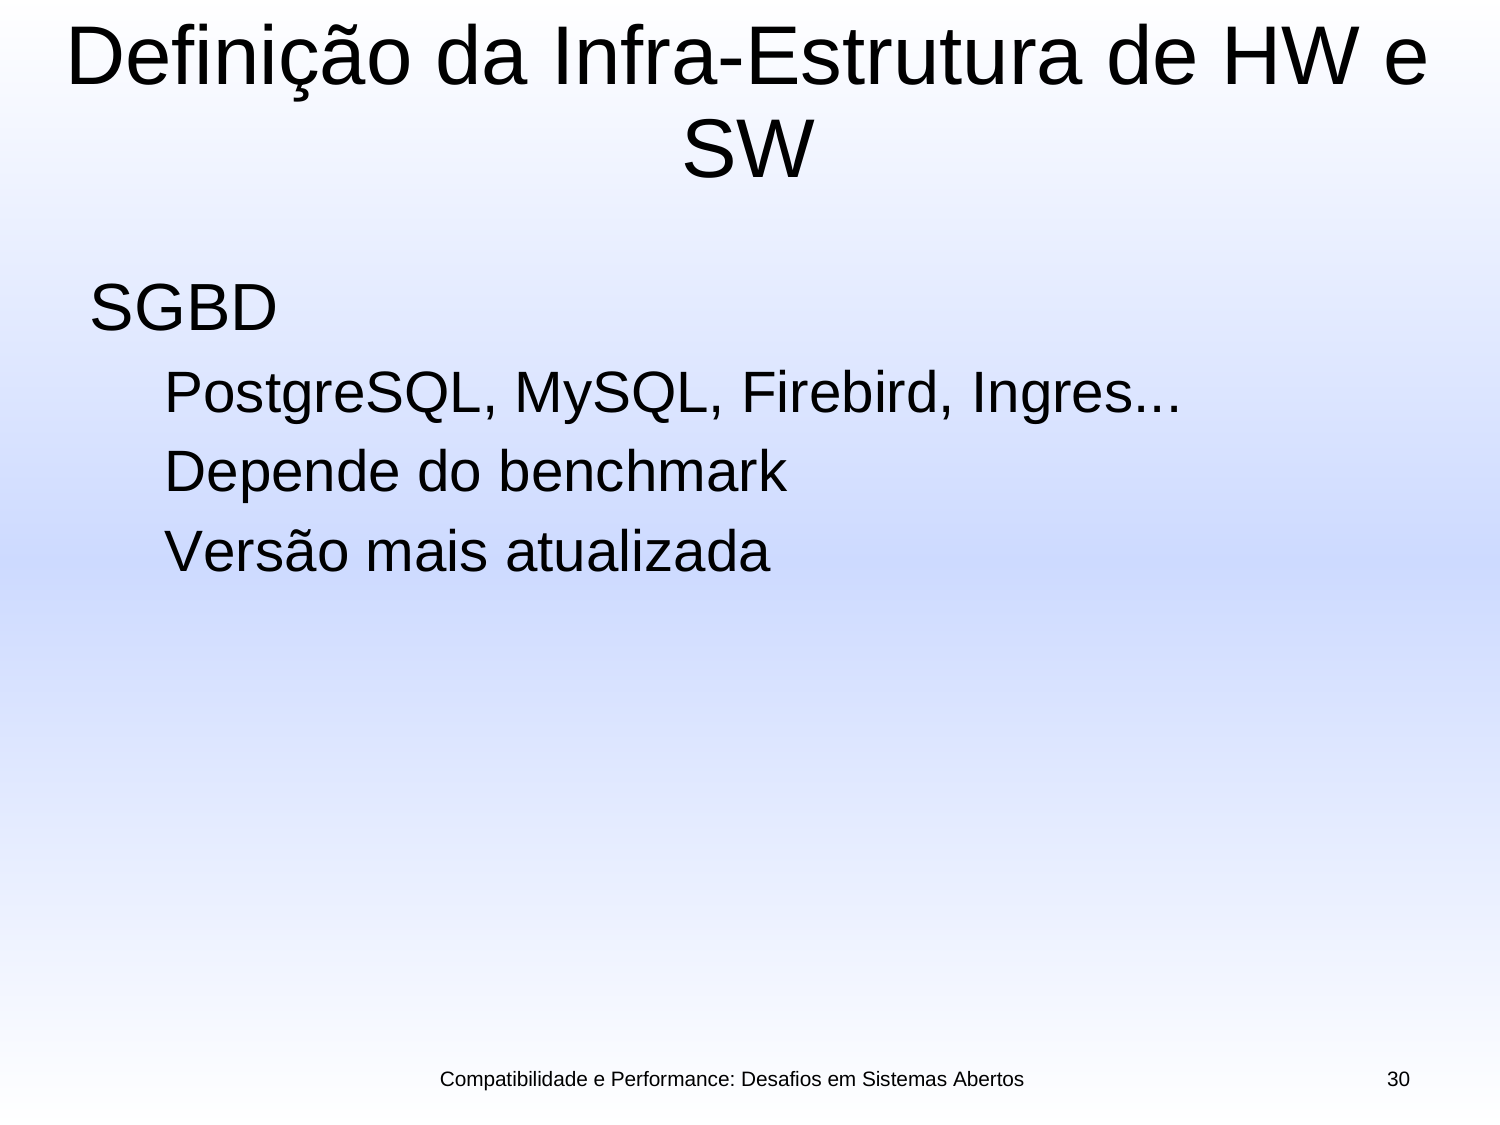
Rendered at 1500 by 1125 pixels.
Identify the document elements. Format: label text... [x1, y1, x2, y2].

title Definição da Infra-Estrutura de HW e SW [15, 0, 1482, 211]
list SGBD PostgreSQL, MySQL, Firebird, Ingres... Depende do benchmark Versão mais atualizada [75, 262, 1426, 1006]
